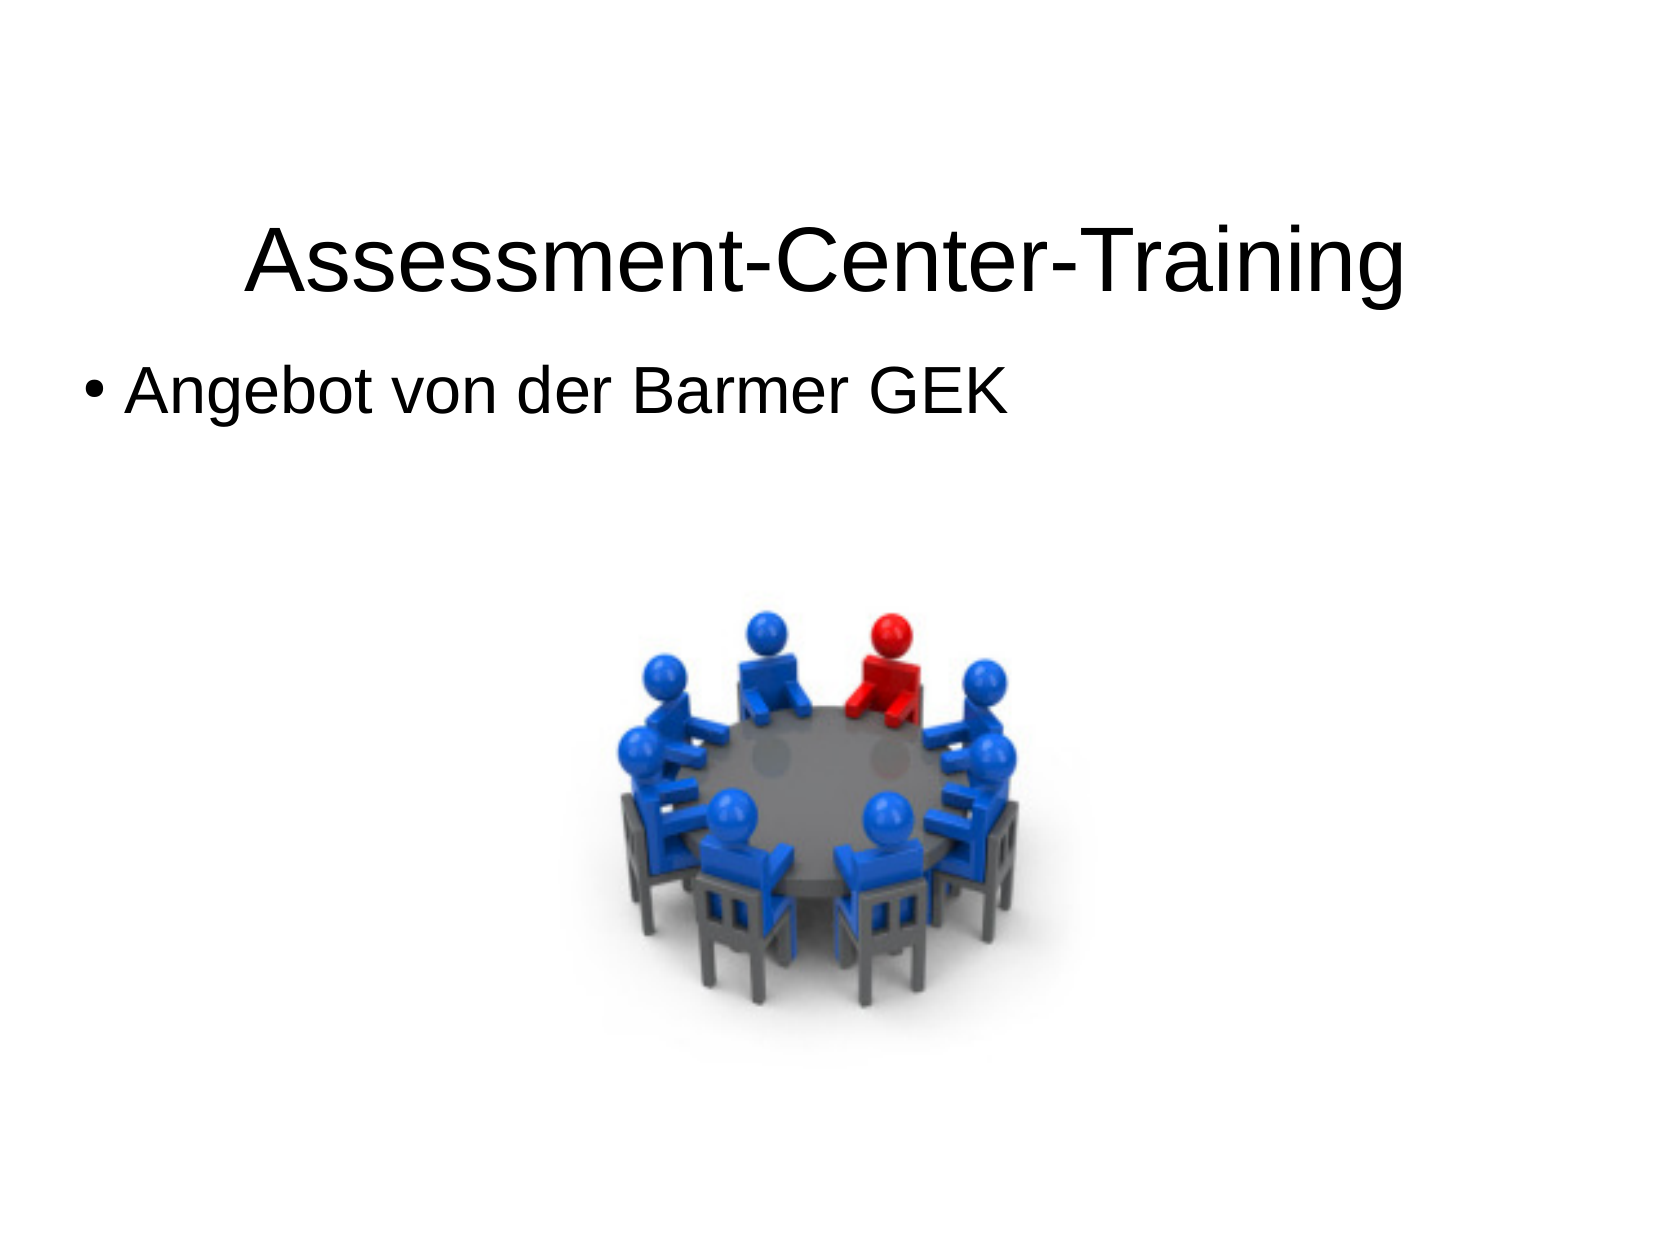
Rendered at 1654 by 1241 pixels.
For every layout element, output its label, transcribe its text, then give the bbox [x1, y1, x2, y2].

picture [454, 547, 1203, 1077]
subtitle Angebot von der Barmer GEK [82, 352, 1571, 1101]
title Assessment-Center-Training [82, 155, 1571, 352]
